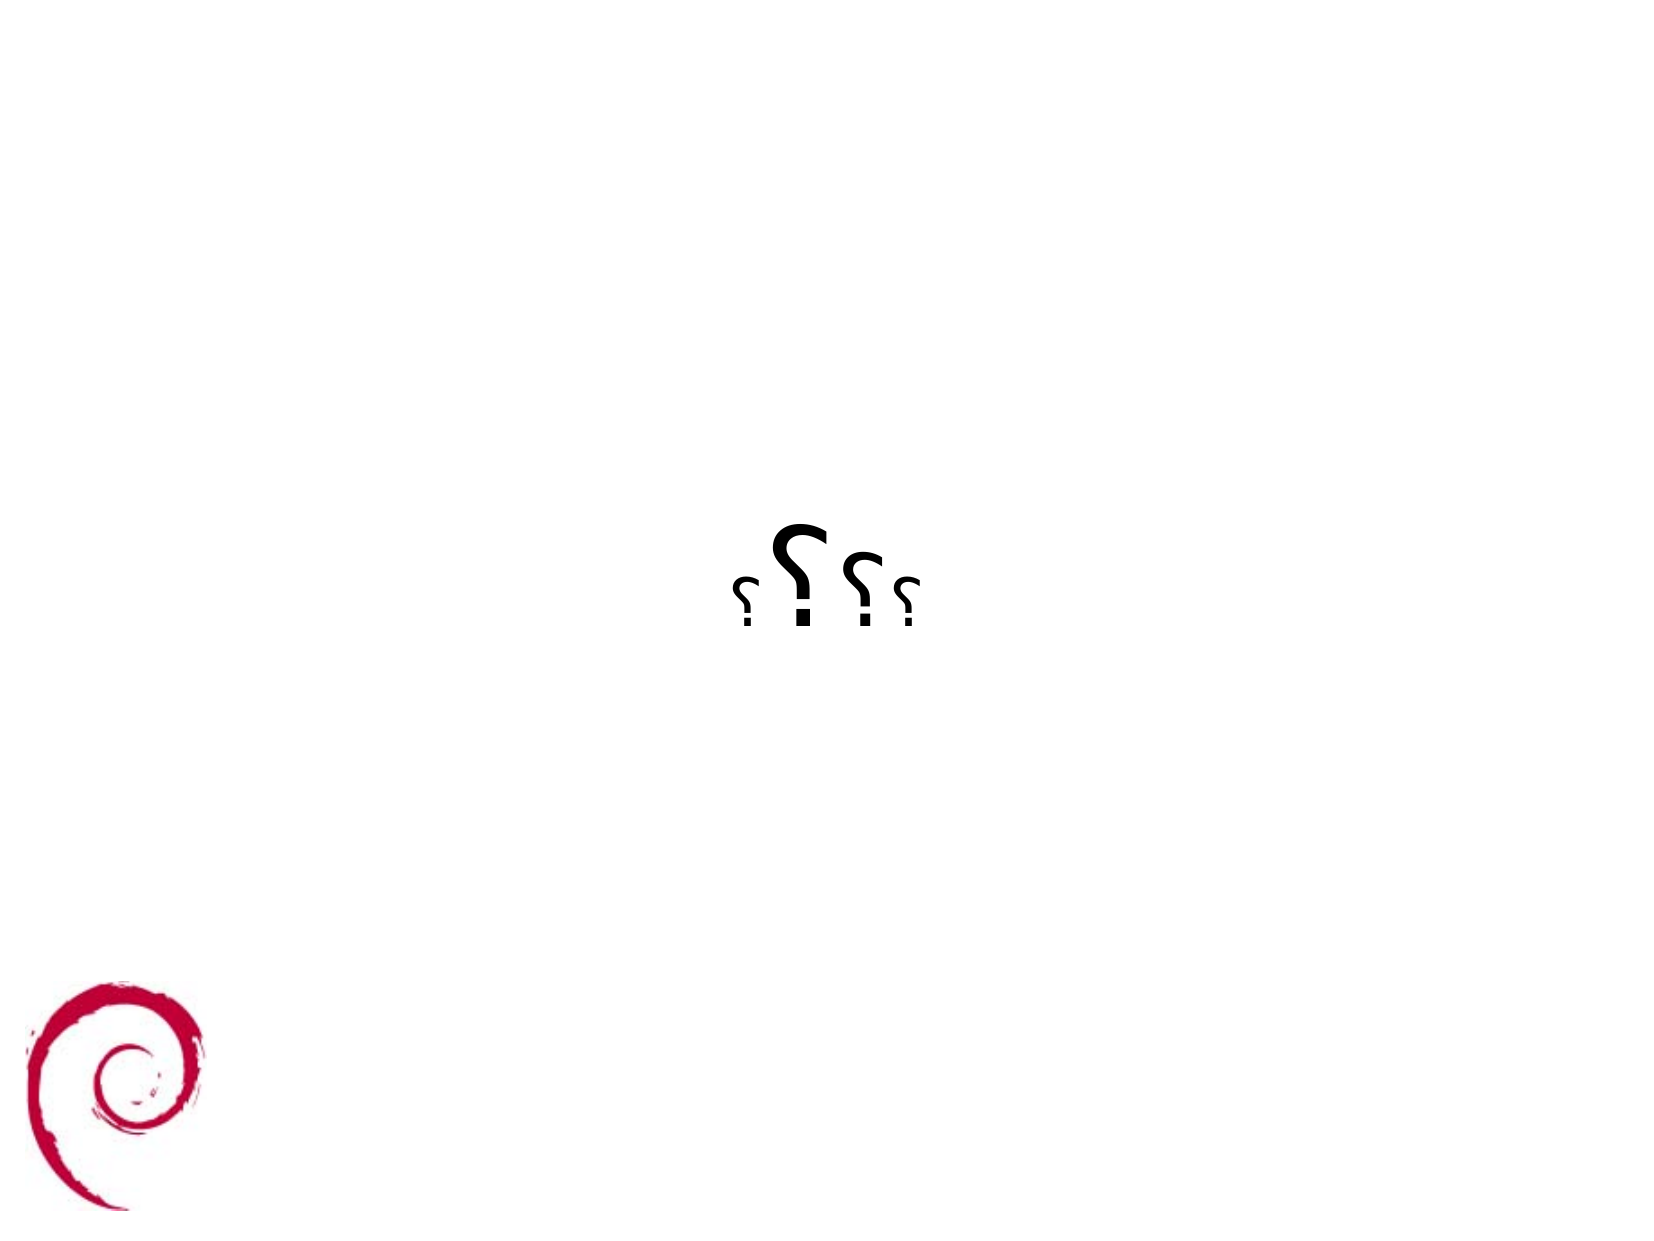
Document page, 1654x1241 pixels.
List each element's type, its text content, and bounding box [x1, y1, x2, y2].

text_box ؟؟؟؟ [82, 56, 1571, 1102]
picture [25, 981, 207, 1211]
